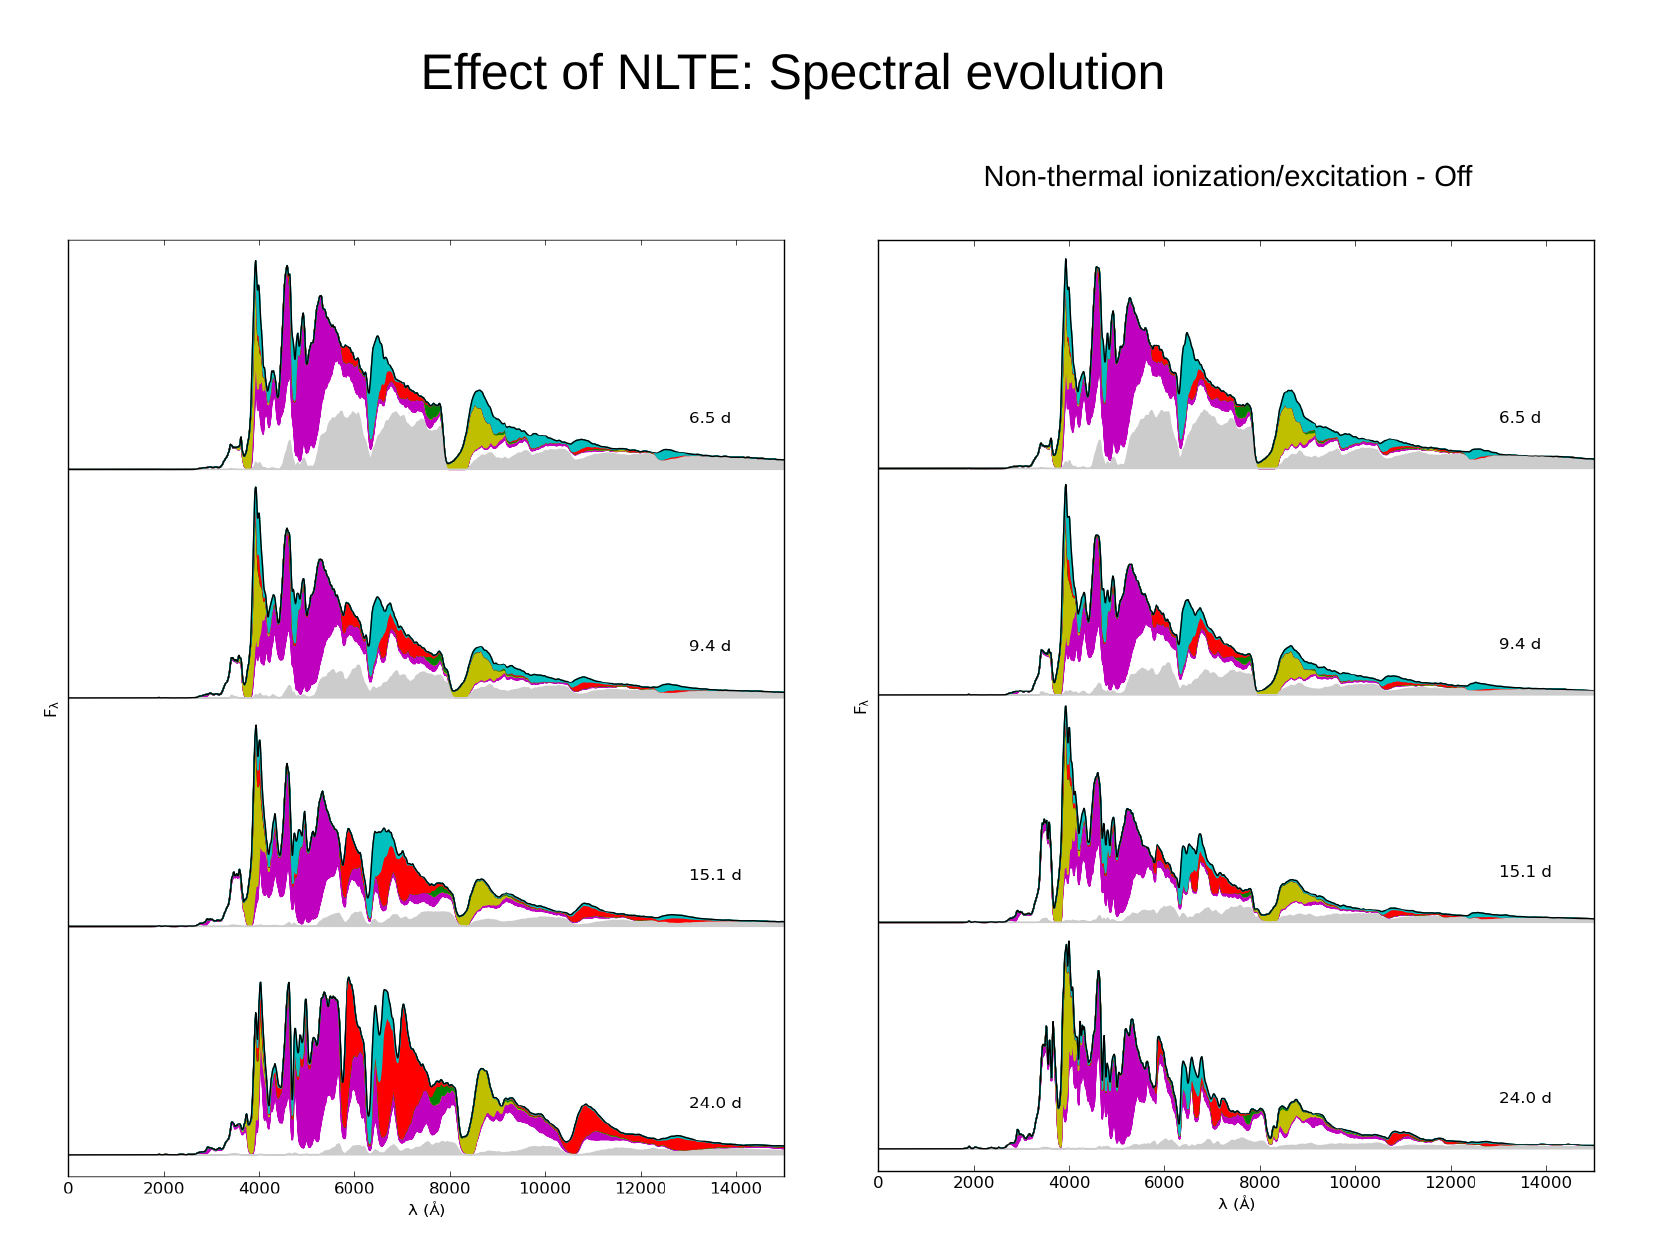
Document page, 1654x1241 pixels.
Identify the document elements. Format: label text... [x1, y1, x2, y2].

text_box Non-thermal ionization/excitation - Off [968, 152, 1489, 200]
text_box Effect of NLTE: Spectral evolution [405, 36, 1181, 108]
picture [28, 237, 824, 1229]
picture [839, 237, 1634, 1223]
